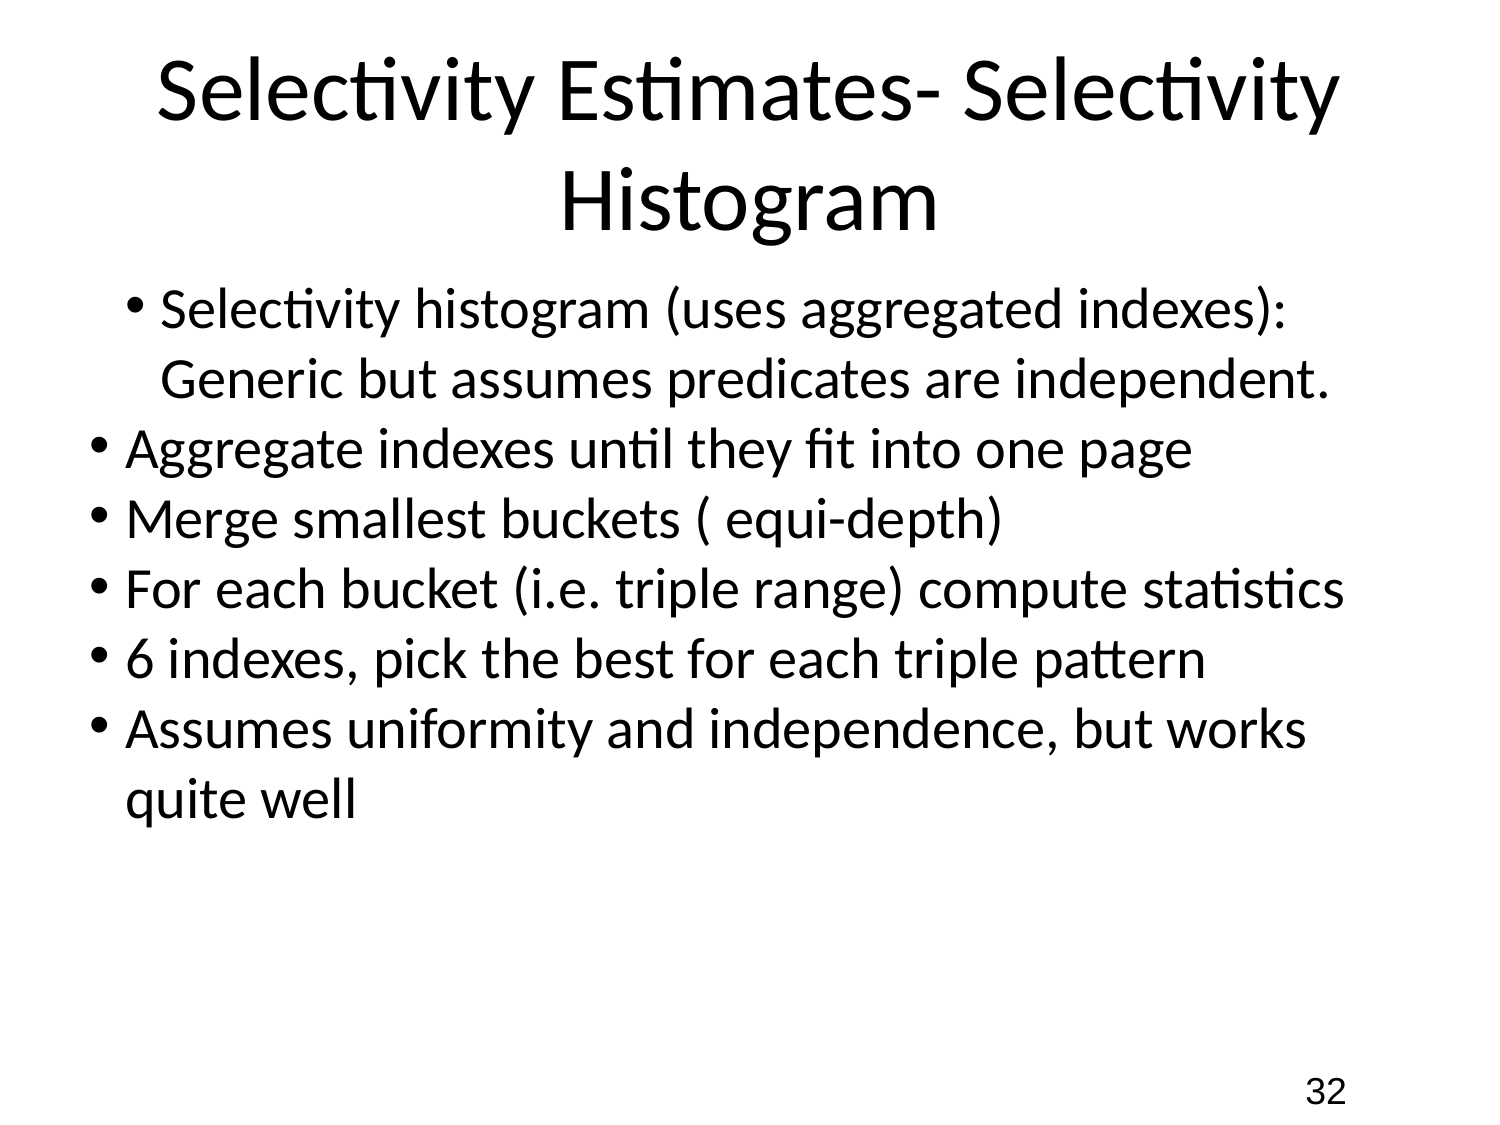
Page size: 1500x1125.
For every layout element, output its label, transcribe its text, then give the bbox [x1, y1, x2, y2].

text_box Selectivity histogram (uses aggregated indexes): Generic but assumes predicates are independent. Aggregate indexes until they fit into one page Merge smallest buckets ( equi-depth) For each bucket (i.e. triple range) compute statistics 6 indexes, pick the best for each triple pattern Assumes uniformity and independence, but works quite well [75, 262, 1425, 1005]
text_box Selectivity Estimates- Selectivity Histogram [75, 45, 1425, 233]
